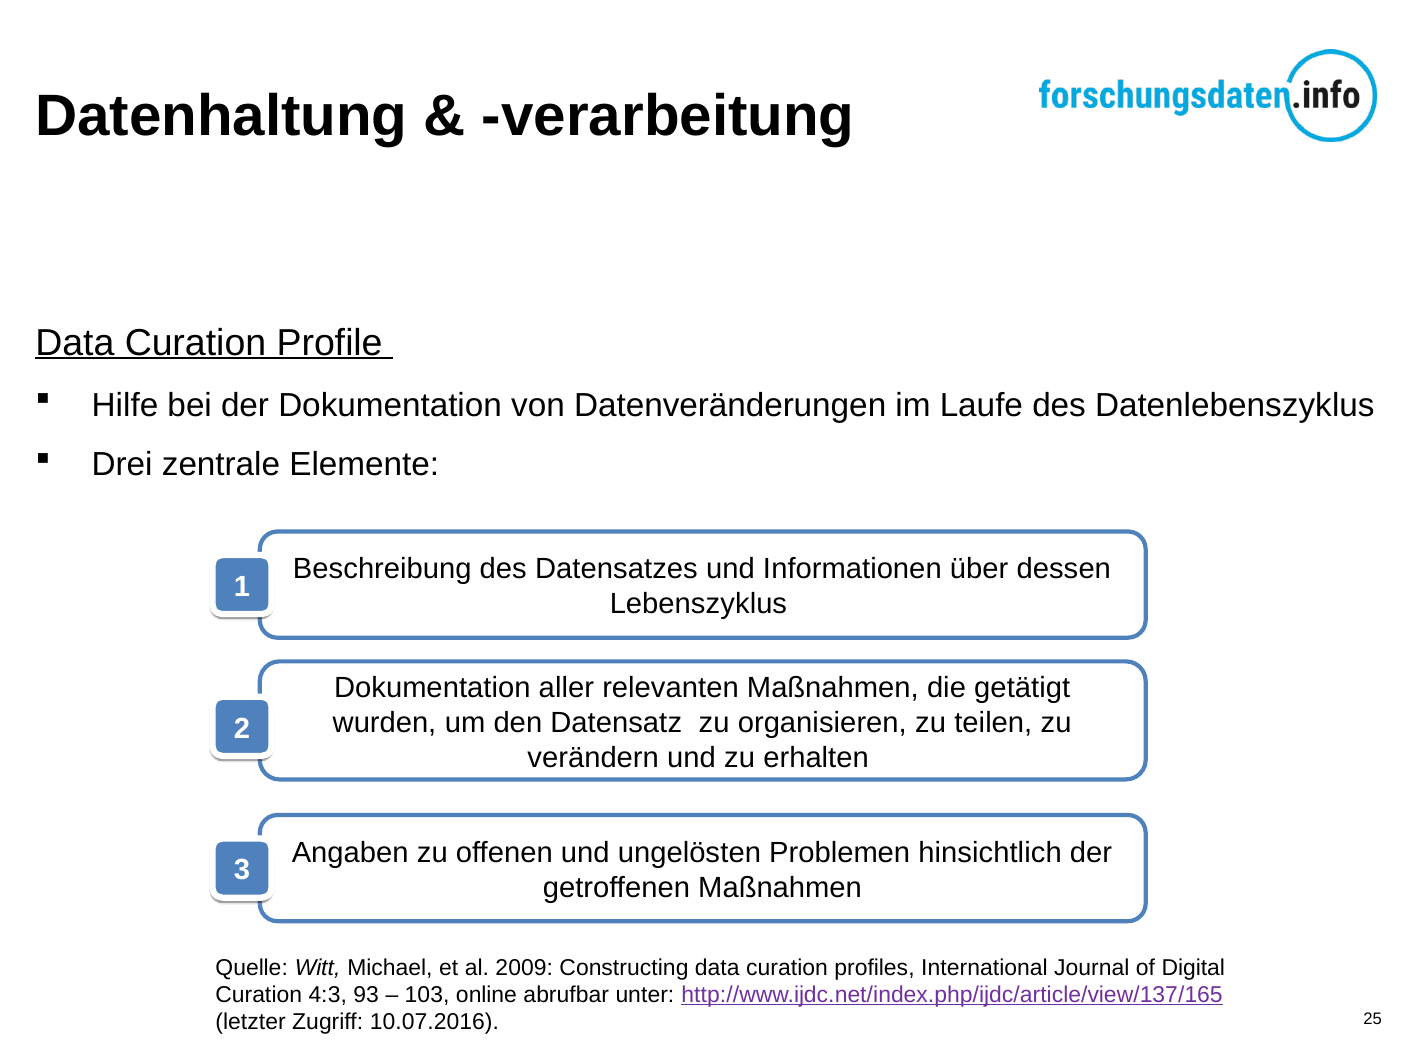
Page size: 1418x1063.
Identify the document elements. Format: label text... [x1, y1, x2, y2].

text_box 3 [212, 838, 272, 898]
slide_number <Nummer> [1264, 1003, 1382, 1028]
title Datenhaltung & -verarbeitung [35, 76, 1022, 254]
text_box Dokumentation aller relevanten Maßnahmen, die getätigt wurden, um den Datensatz zu organisieren, zu teilen, zu verändern und zu erhalten [259, 661, 1146, 780]
text_box Beschreibung des Datensatzes und Informationen über dessen Lebenszyklus [259, 531, 1146, 638]
text_box Angaben zu offenen und ungelösten Problemen hinsichtlich der getroffenen Maßnahmen [259, 814, 1146, 922]
text_box 1 [212, 555, 272, 615]
text_box 2 [212, 696, 272, 756]
text_box Quelle: Witt, Michael, et al. 2009: Constructing data curation profiles, International Journal of Digital Curation 4:3, 93 – 103, online abrufbar unter: http://www.ijdc.net/index.php/ijdc/article/view/137/165 (letzter Zugriff: 10.07.2016). [200, 944, 1264, 1063]
picture [1342, 107, 1377, 142]
picture [1039, 49, 1372, 142]
list Data Curation Profile Hilfe bei der Dokumentation von Datenveränderungen im Laufe des Datenlebenszyklus Drei zentrale Elemente: [35, 295, 1382, 940]
picture [1339, 49, 1377, 85]
